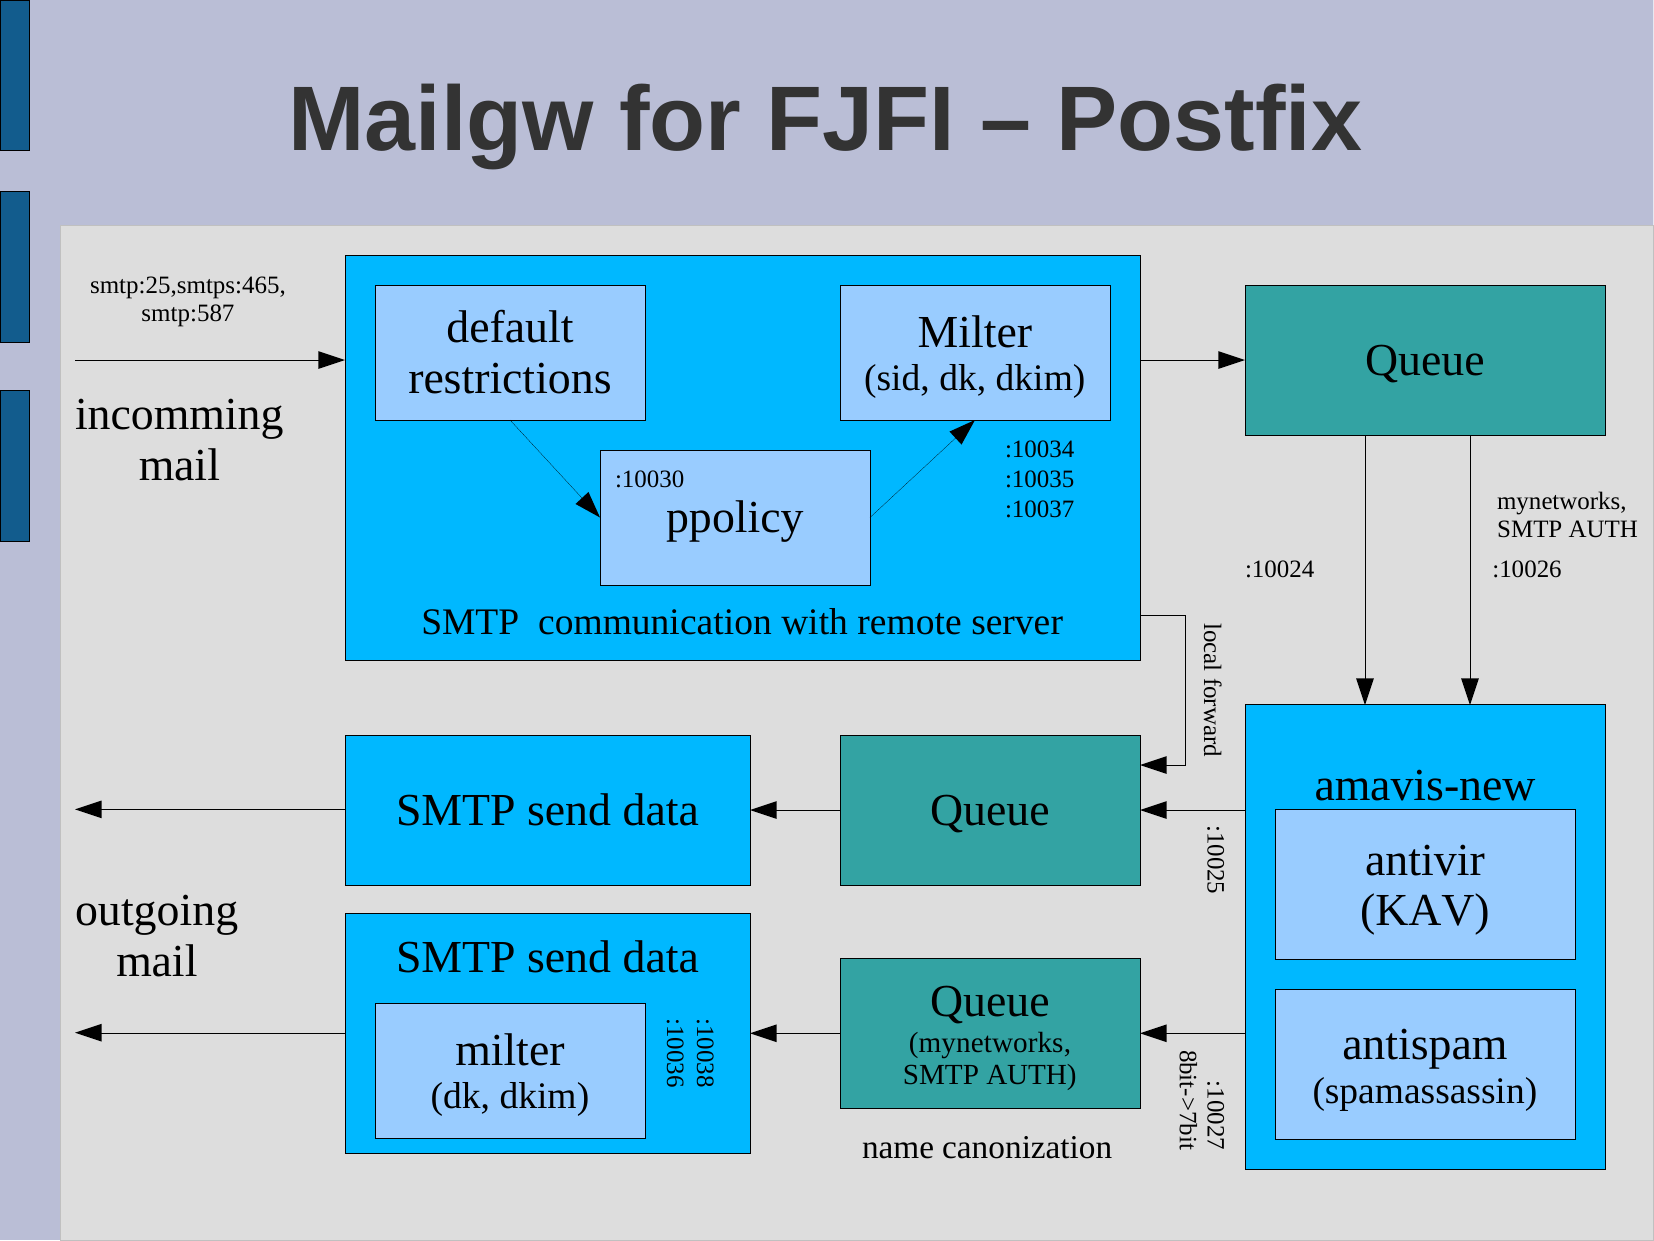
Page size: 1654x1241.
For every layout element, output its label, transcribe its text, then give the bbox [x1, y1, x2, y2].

text_box antivir (KAV) [1275, 809, 1576, 960]
text_box milter (dk, dkim) [375, 1003, 646, 1139]
text_box :10035 [1005, 465, 1096, 500]
text_box :10026 [1492, 555, 1583, 591]
text_box SMTP communication with remote server [345, 595, 1141, 648]
text_box :10030 [615, 465, 706, 500]
text_box amavis-new [1245, 704, 1606, 1170]
text_box Queue [840, 735, 1141, 886]
text_box mynetworks, SMTP AUTH [1485, 480, 1651, 550]
text_box SMTP send data [345, 913, 751, 1154]
text_box incomming mail [75, 388, 331, 516]
text_box antispam (spamassassin) [1275, 989, 1576, 1140]
text_box outgoing mail [75, 885, 331, 949]
text_box default restrictions [375, 285, 646, 421]
text_box :10027 8bit->7bit [975, 1050, 1231, 1201]
text_box :10034 [1005, 435, 1096, 465]
text_box :10038 [690, 1018, 720, 1109]
text_box smtp:25,smtps:465, smtp:587 [90, 271, 316, 341]
text_box Milter (sid, dk, dkim) [840, 285, 1111, 421]
text_box SMTP send data [345, 735, 751, 886]
text_box local forward [1195, 615, 1231, 766]
text_box name canonization [840, 1123, 1135, 1171]
text_box [345, 255, 1141, 595]
text_box :10037 [1005, 500, 1096, 531]
title Mailgw for FJFI – Postfix [120, 15, 1533, 223]
text_box :10024 [1245, 555, 1336, 590]
text_box Queue (mynetworks, SMTP AUTH) [840, 958, 1141, 1109]
text_box :10036 [654, 1018, 690, 1109]
text_box [345, 648, 1141, 661]
text_box :10025 [1195, 825, 1231, 916]
text_box ppolicy [600, 450, 871, 586]
text_box Queue [1245, 285, 1606, 436]
